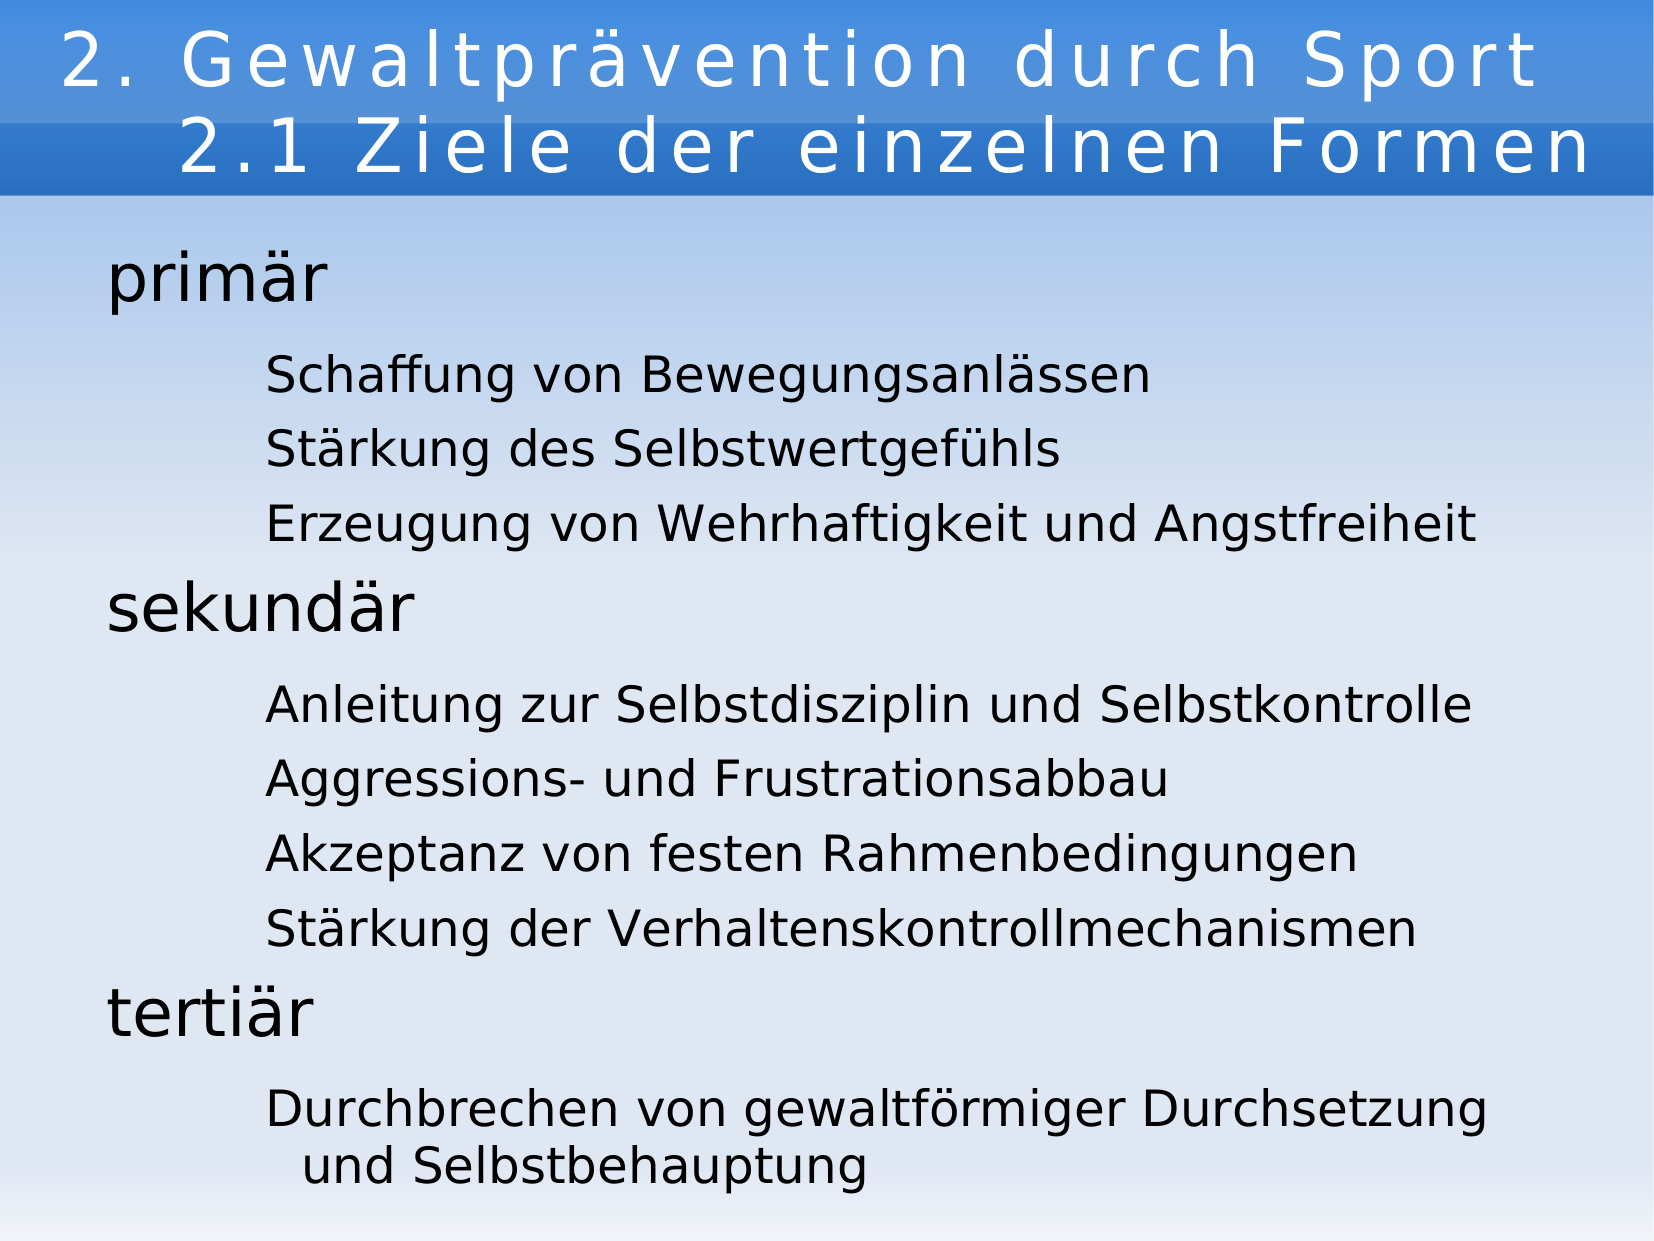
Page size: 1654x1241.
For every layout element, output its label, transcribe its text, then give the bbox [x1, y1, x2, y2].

picture [0, 0, 1654, 1241]
list primär Schaffung von Bewegungsanlässen Stärkung des Selbstwertgefühls Erzeugung von Wehrhaftigkeit und Angstfreiheit sekundär Anleitung zur Selbstdisziplin und Selbstkontrolle Aggressions- und Frustrationsabbau Akzeptanz von festen Rahmenbedingungen Stärkung der Verhaltenskontrollmechanismen tertiär Durchbrechen von gewaltförmiger Durchsetzung und Selbstbehauptung [88, 240, 1577, 1218]
title 2. Gewaltprävention durch Sport 2.1 Ziele der einzelnen Formen [59, 15, 1625, 192]
